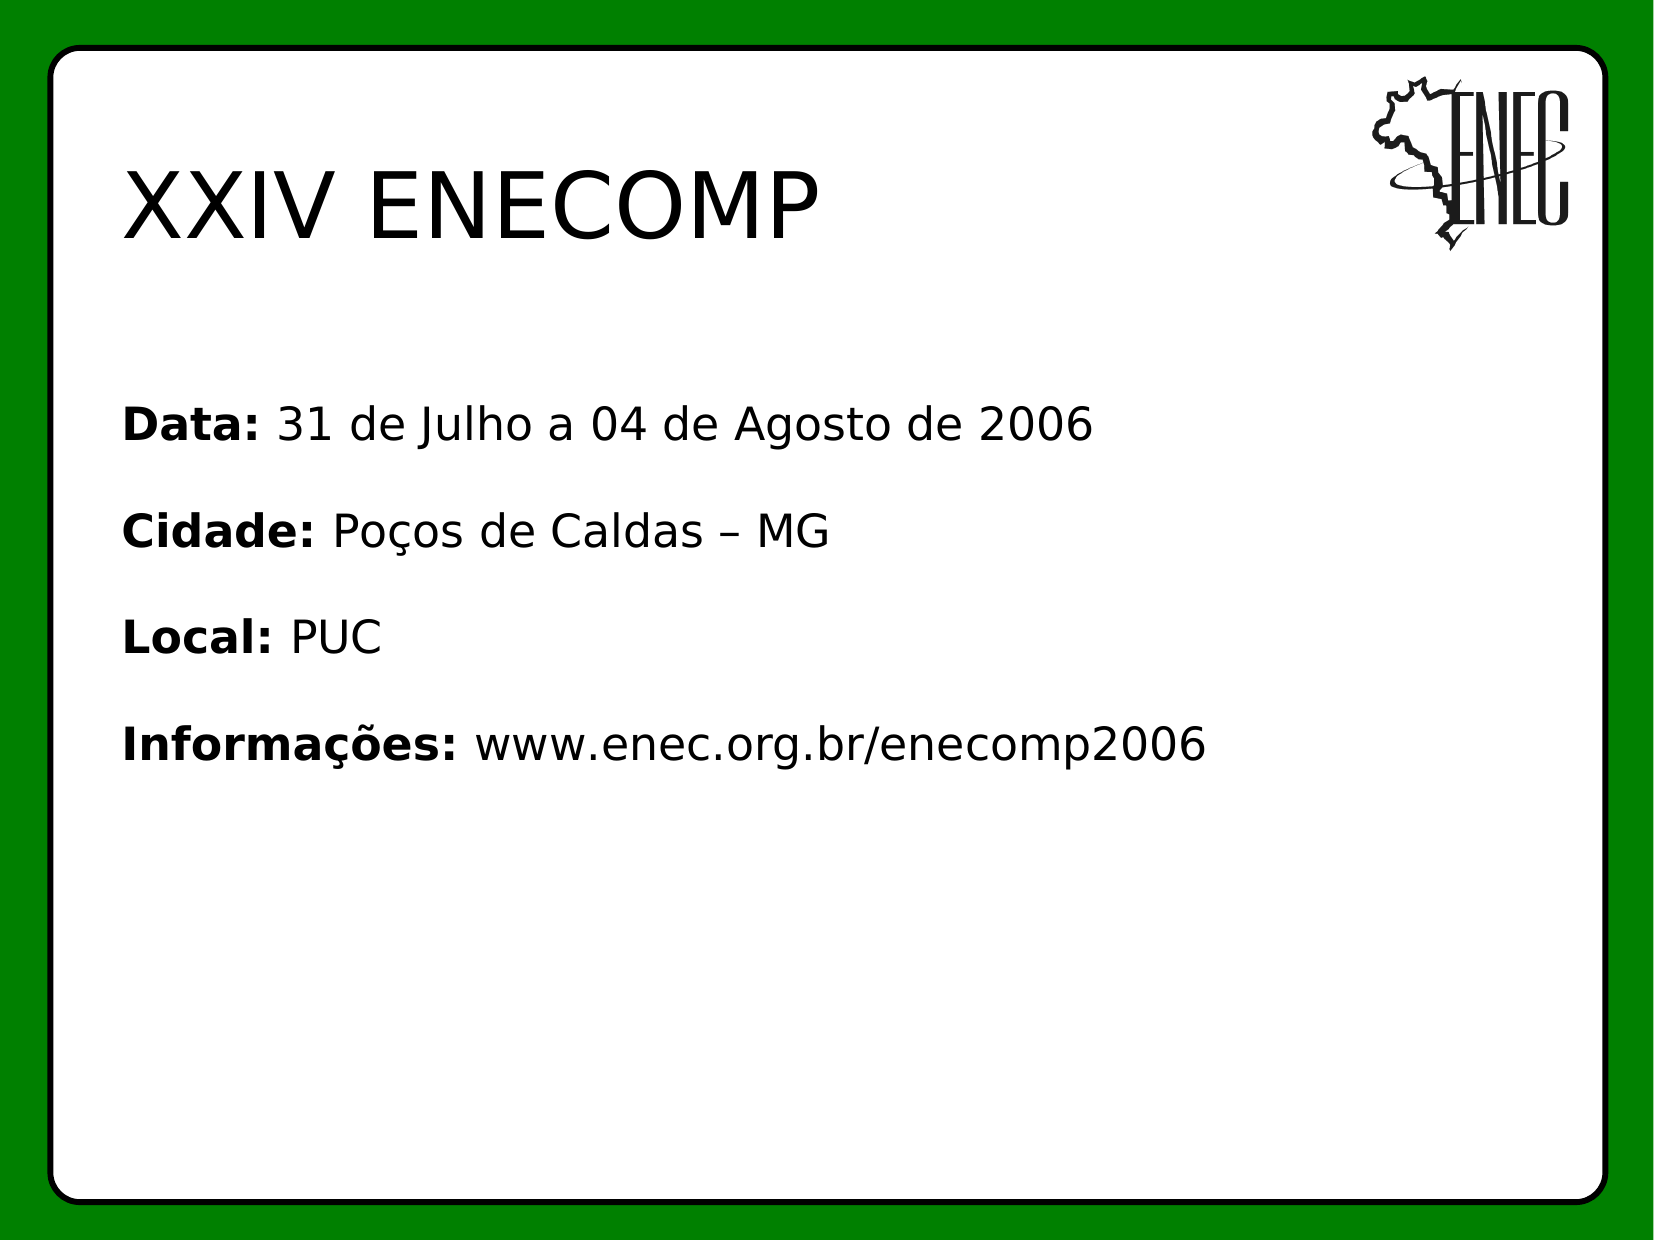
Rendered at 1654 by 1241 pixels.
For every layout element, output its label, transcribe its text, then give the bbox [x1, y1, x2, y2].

picture [1367, 71, 1574, 273]
title XXIV ENECOMP [121, 102, 1534, 311]
list Data: 31 de Julho a 04 de Agosto de 2006 Cidade: Poços de Caldas – MG Local: PUC Informações: www.enec.org.br/enecomp2006 [121, 344, 1534, 1127]
